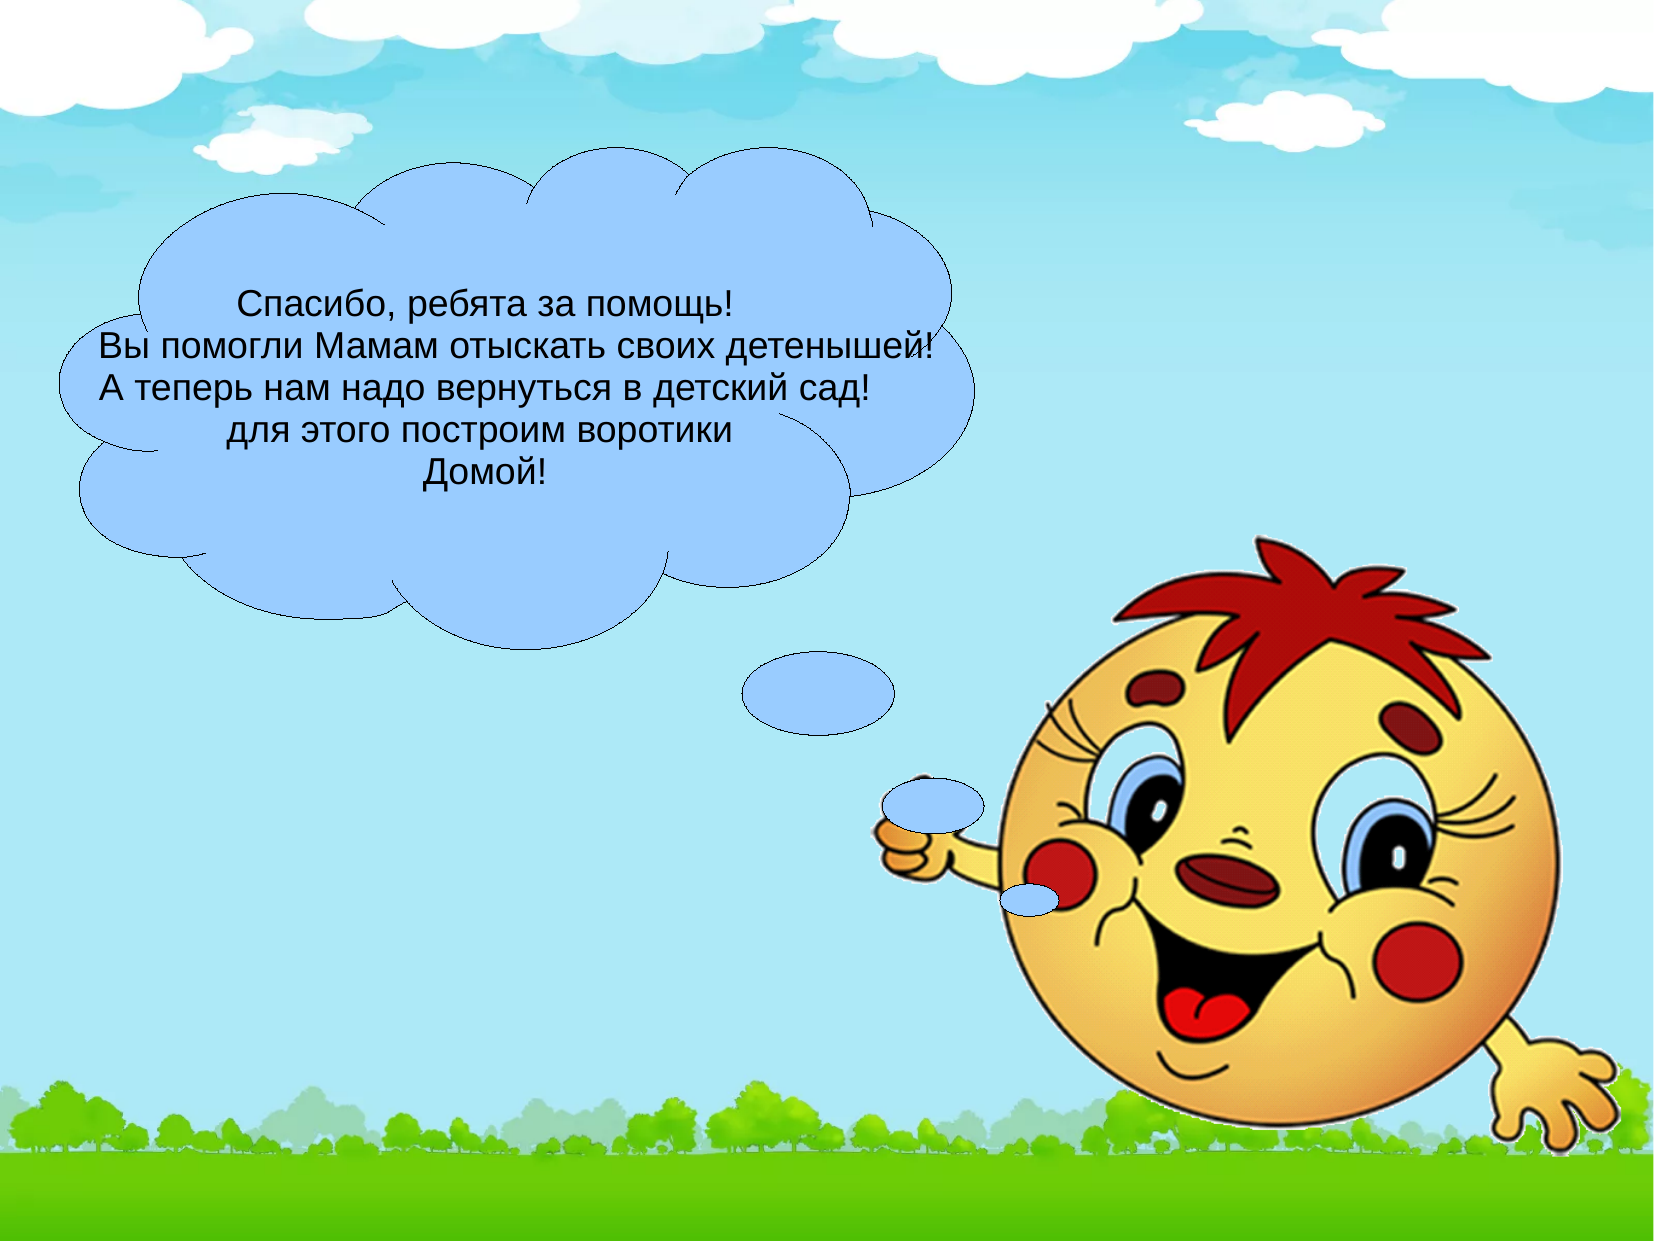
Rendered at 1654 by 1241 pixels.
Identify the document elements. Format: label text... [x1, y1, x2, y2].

picture [0, 0, 1654, 1241]
text_box Спасибо, ребята за помощь! Вы помогли Мамам отыскать своих детенышей! А теперь нам надо вернуться в детский сад! для этого построим воротики Домой! [741, 651, 895, 736]
text_box Спасибо, ребята за помощь! Вы помогли Мамам отыскать своих детенышей! А теперь нам надо вернуться в детский сад! для этого построим воротики Домой! [59, 147, 975, 650]
text_box Спасибо, ребята за помощь! Вы помогли Мамам отыскать своих детенышей! А теперь нам надо вернуться в детский сад! для этого построим воротики Домой! [882, 777, 985, 834]
